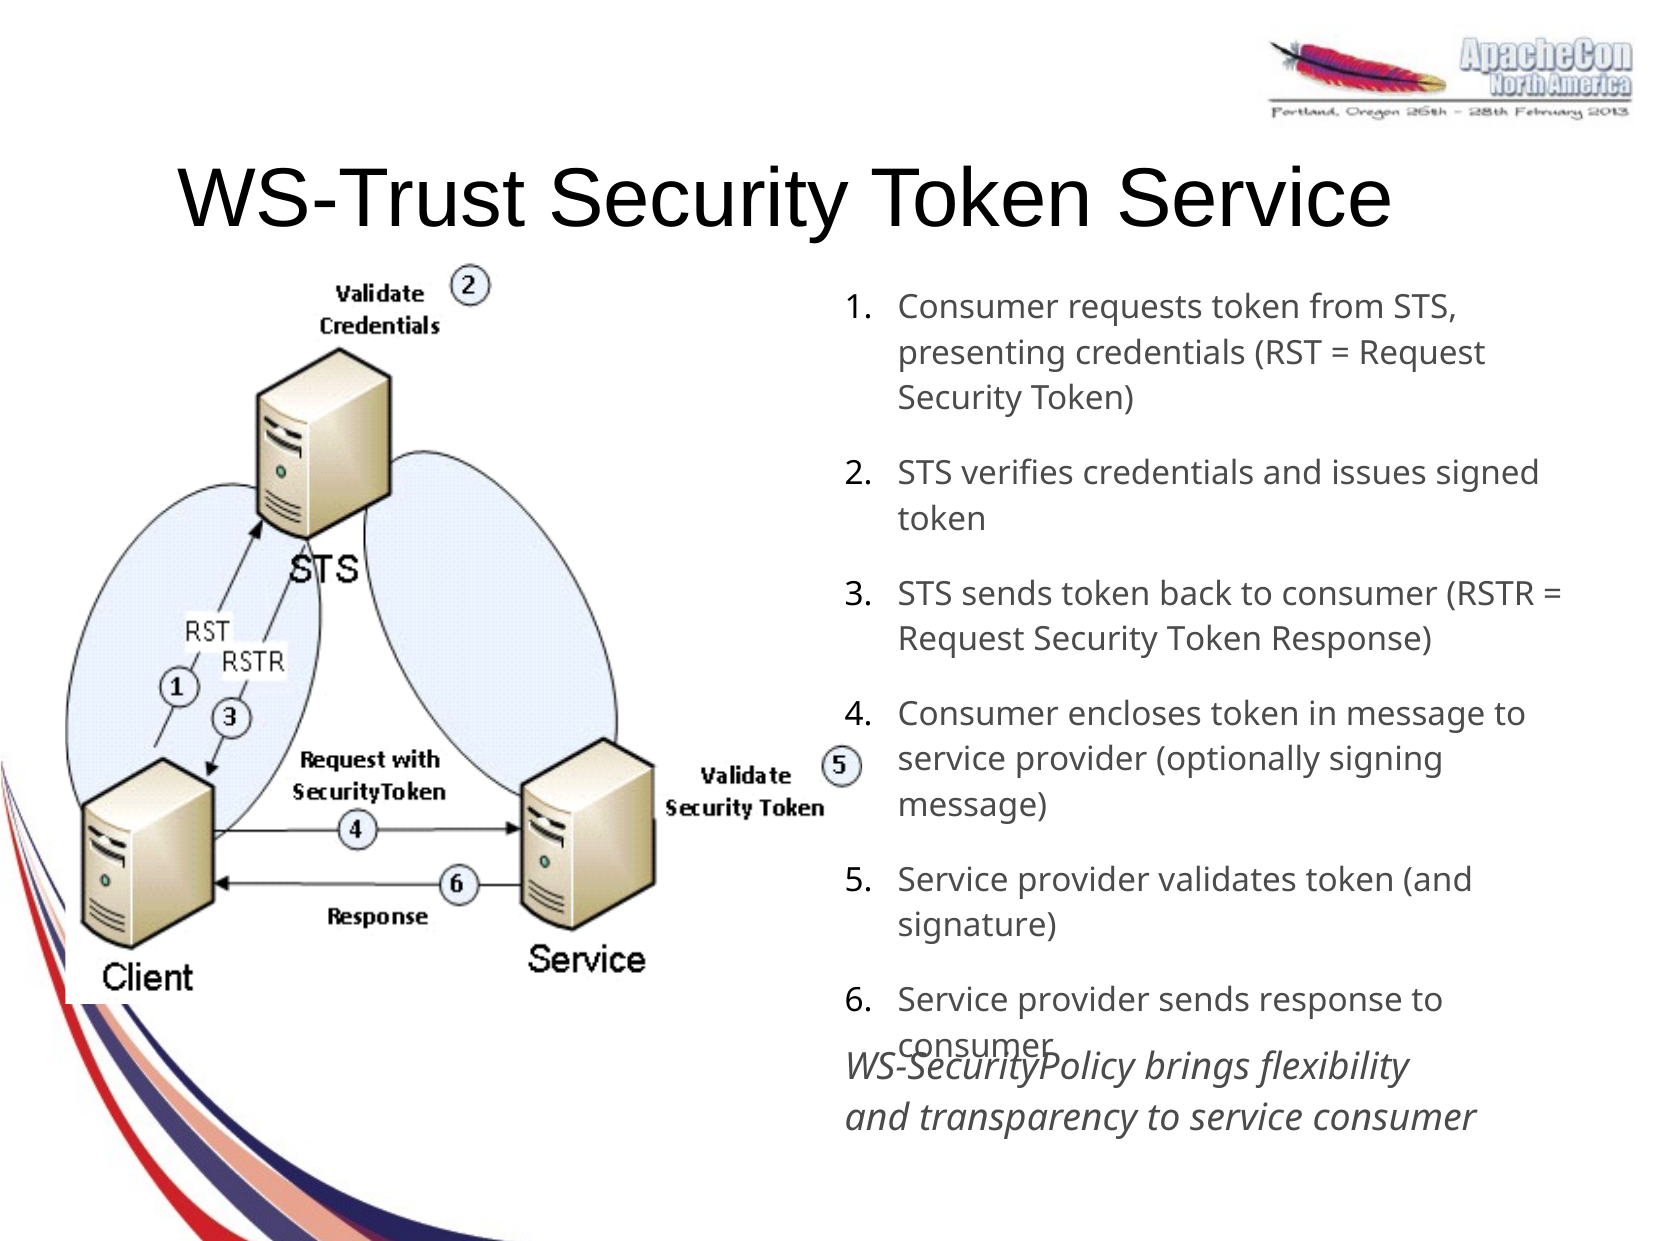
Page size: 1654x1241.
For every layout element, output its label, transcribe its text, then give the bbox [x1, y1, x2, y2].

list Consumer requests token from STS, presenting credentials (RST = Request Security Token) STS verifies credentials and issues signed token STS sends token back to consumer (RSTR = Request Security Token Response) Consumer encloses token in message to service provider (optionally signing message) Service provider validates token (and signature) Service provider sends response to consumer [826, 283, 1595, 999]
picture [0, 0, 1654, 1241]
list WS-SecurityPolicy brings flexibility and transparency to service consumer [844, 1039, 1548, 1158]
title WS-Trust Security Token Service [177, 149, 1536, 247]
